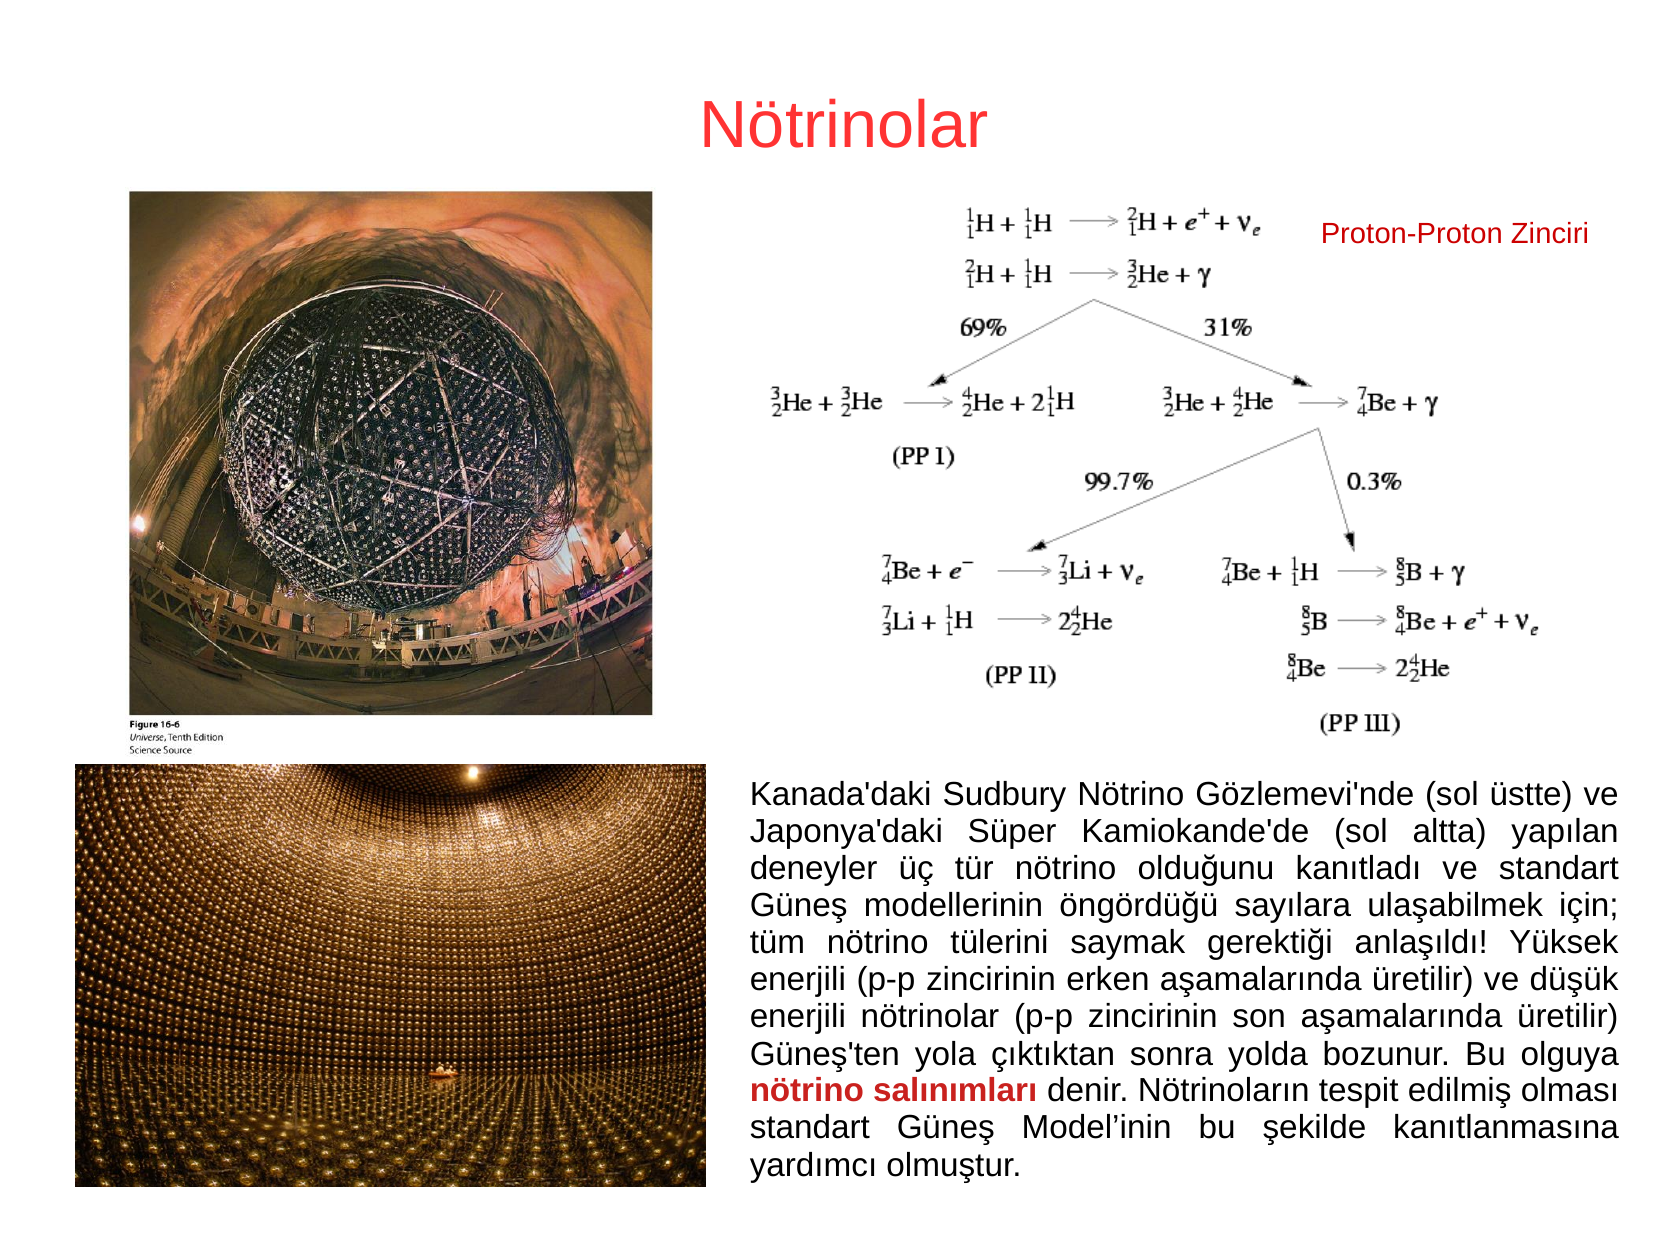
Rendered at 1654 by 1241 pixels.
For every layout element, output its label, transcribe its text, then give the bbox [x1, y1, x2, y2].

picture [125, 187, 656, 757]
picture [75, 764, 706, 1187]
title Nötrinolar [82, 55, 1571, 188]
text_box Proton-Proton Zinciri [1305, 210, 1606, 258]
picture [744, 192, 1589, 778]
text_box Kanada'daki Sudbury Nötrino Gözlemevi'nde (sol üstte) ve Japonya'daki Süper Kamiokande'de (sol altta) yapılan deneyler üç tür nötrino olduğunu kanıtladı ve standart Güneş modellerinin öngördüğü sayılara ulaşabilmek için; tüm nötrino tülerini saymak gerektiği anlaşıldı! Yüksek enerjili (p-p zincirinin erken aşamalarında üretilir) ve düşük enerjili nötrinolar (p-p zincirinin son aşamalarında üretilir) Güneş'ten yola çıktıktan sonra yolda bozunur. Bu olguya nötrino salınımları denir. Nötrinoların tespit edilmiş olması standart Güneş Model’inin bu şekilde kanıtlanmasına yardımcı olmuştur. [735, 768, 1636, 1228]
